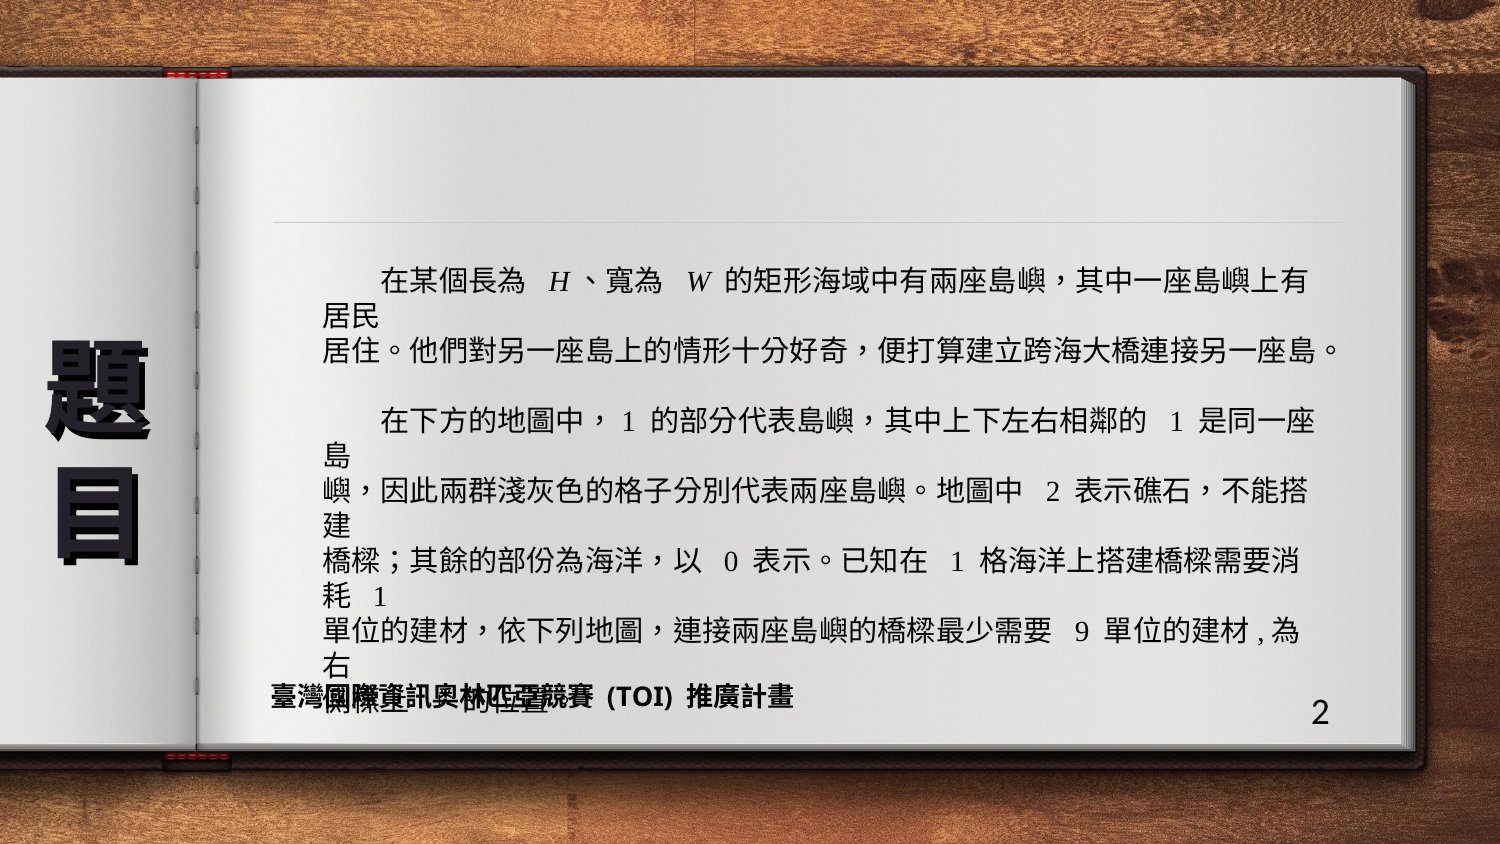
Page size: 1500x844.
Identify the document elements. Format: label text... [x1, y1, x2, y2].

title 題 目 [28, 306, 210, 552]
text_box 在某個長為 H、寬為 W 的矩形海域中有兩座島嶼，其中一座島嶼上有居民 居住。他們對另一座島上的情形十分好奇，便打算建立跨海大橋連接另一座島。 在下方的地圖中，1 的部分代表島嶼，其中上下左右相鄰的 1 是同一座島 嶼，因此兩群淺灰色的格子分別代表兩座島嶼。地圖中 2 表示礁石，不能搭建 橋樑；其餘的部份為海洋，以 0 表示。已知在 1 格海洋上搭建橋樑需要消耗 1 單位的建材，依下列地圖，連接兩座島嶼的橋樑最少需要 9 單位的建材,為右 側標上 + 的位置。 [307, 255, 1341, 725]
text_box [1295, 672, 1386, 737]
